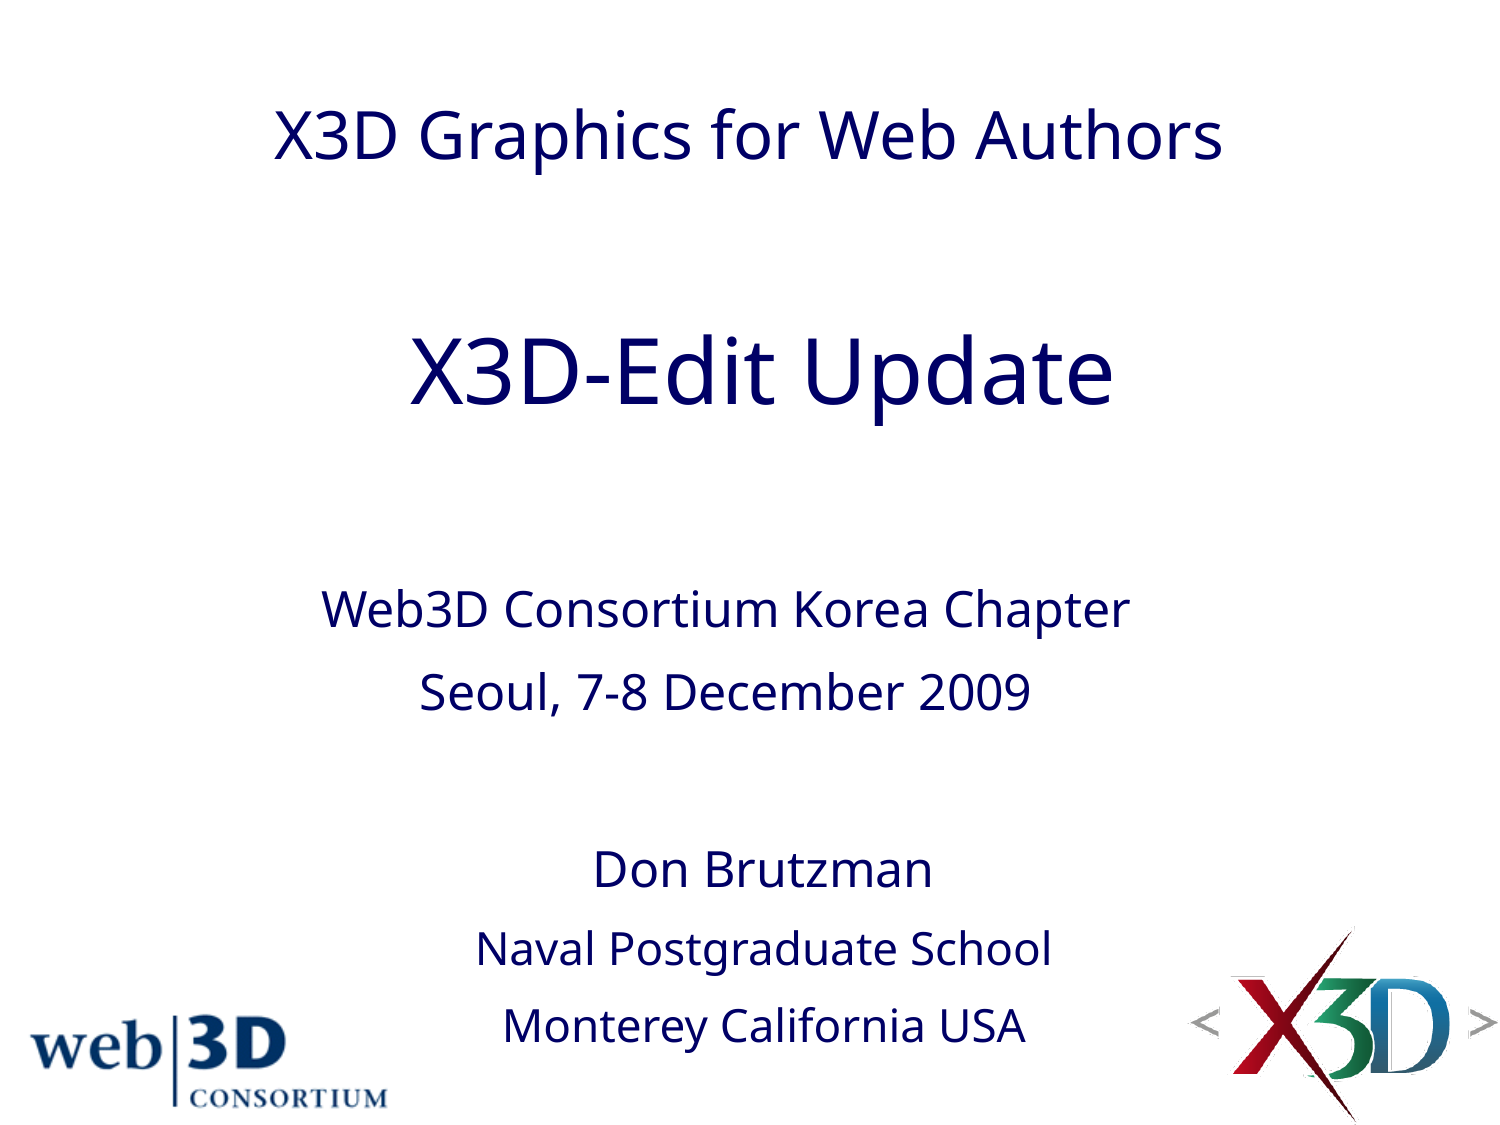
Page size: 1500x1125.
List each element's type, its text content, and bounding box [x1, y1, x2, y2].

title X3D Graphics for Web Authors [112, 29, 1388, 233]
subtitle X3D-Edit Update Web3D Consortium Korea Chapter Seoul, 7-8 December 2009 Don Brutzman Naval Postgraduate School Monterey California USA [88, 163, 1364, 1012]
picture [1187, 926, 1500, 1125]
picture [12, 998, 413, 1118]
